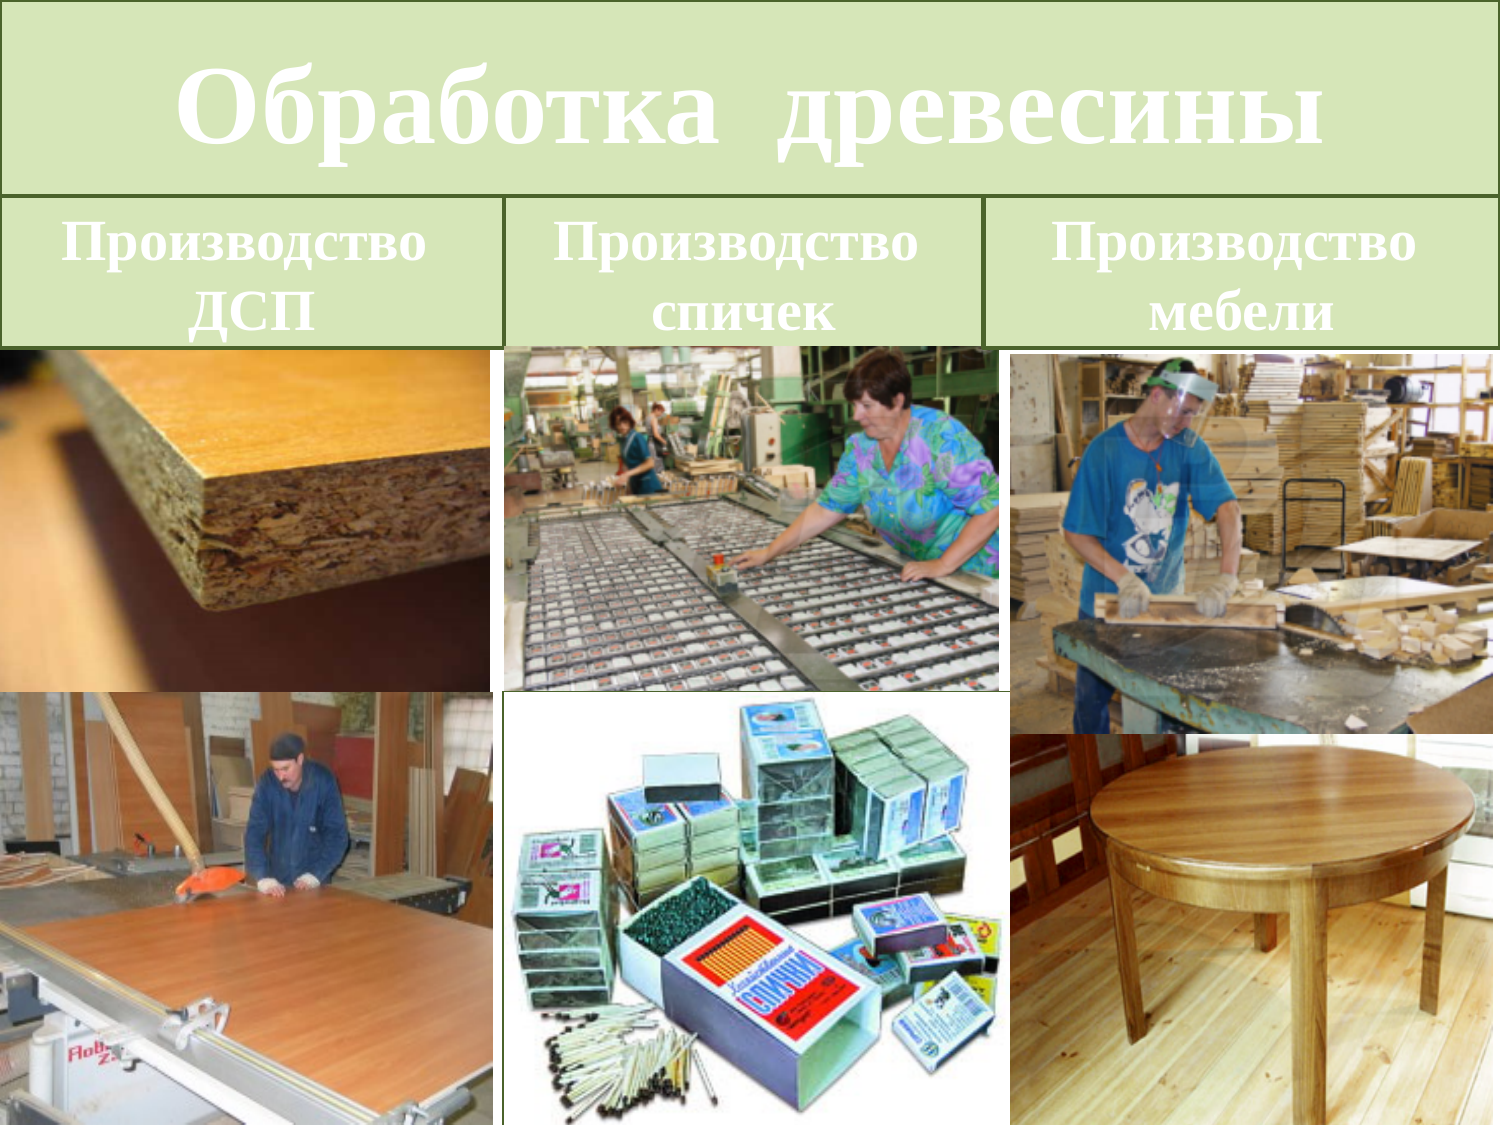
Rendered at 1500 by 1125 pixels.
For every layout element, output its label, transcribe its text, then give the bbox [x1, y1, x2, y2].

picture [504, 346, 999, 691]
text_box Производство спичек [503, 196, 983, 349]
text_box Производство мебели [983, 196, 1500, 349]
picture [503, 354, 1493, 1125]
picture [0, 350, 493, 1125]
text_box Обработка древесины [0, 0, 1500, 197]
text_box Производство ДСП [0, 197, 503, 349]
